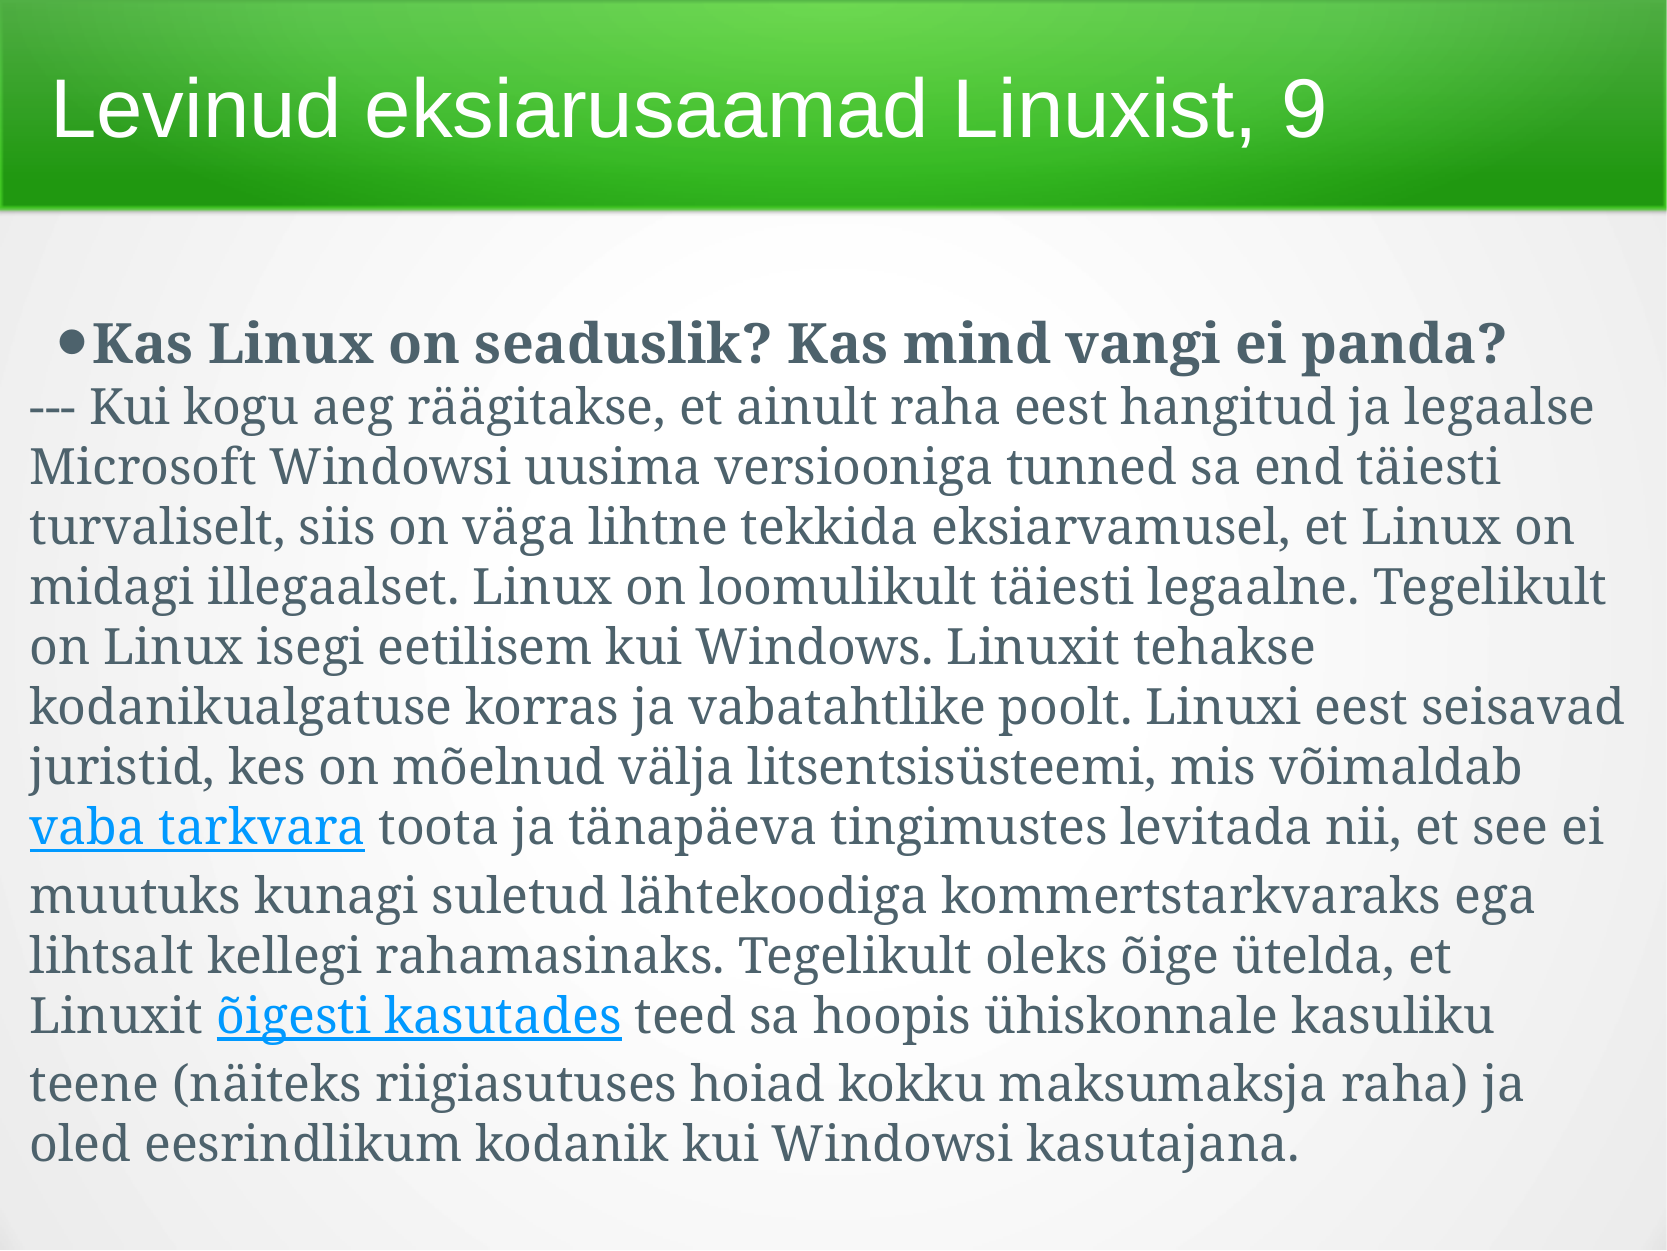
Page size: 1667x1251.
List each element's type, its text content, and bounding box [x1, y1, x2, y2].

title Levinud eksiarusaamad Linuxist, 9 [50, 61, 1634, 155]
list Kas Linux on seaduslik? Kas mind vangi ei panda? --- Kui kogu aeg räägitakse, et ainult raha eest hangitud ja legaalse Microsoft Windowsi uusima versiooniga tunned sa end täiesti turvaliselt, siis on väga lihtne tekkida eksiarvamusel, et Linux on midagi illegaalset. Linux on loomulikult täiesti legaalne. Tegelikult on Linux isegi eetilisem kui Windows. Linuxit tehakse kodanikualgatuse korras ja vabatahtlike poolt. Linuxi eest seisavad juristid, kes on mõelnud välja litsentsisüsteemi, mis võimaldab vaba tarkvara toota ja tänapäeva tingimustes levitada nii, et see ei muutuks kunagi suletud lähtekoodiga kommertstarkvaraks ega lihtsalt kellegi rahamasinaks. Tegelikult oleks õige ütelda, et Linuxit õigesti kasutades teed sa hoopis ühiskonnale kasuliku teene (näiteks riigiasutuses hoiad kokku maksumaksja raha) ja oled eesrindlikum kodanik kui Windowsi kasutajana. [23, 301, 1639, 1217]
picture [0, 0, 1667, 1250]
